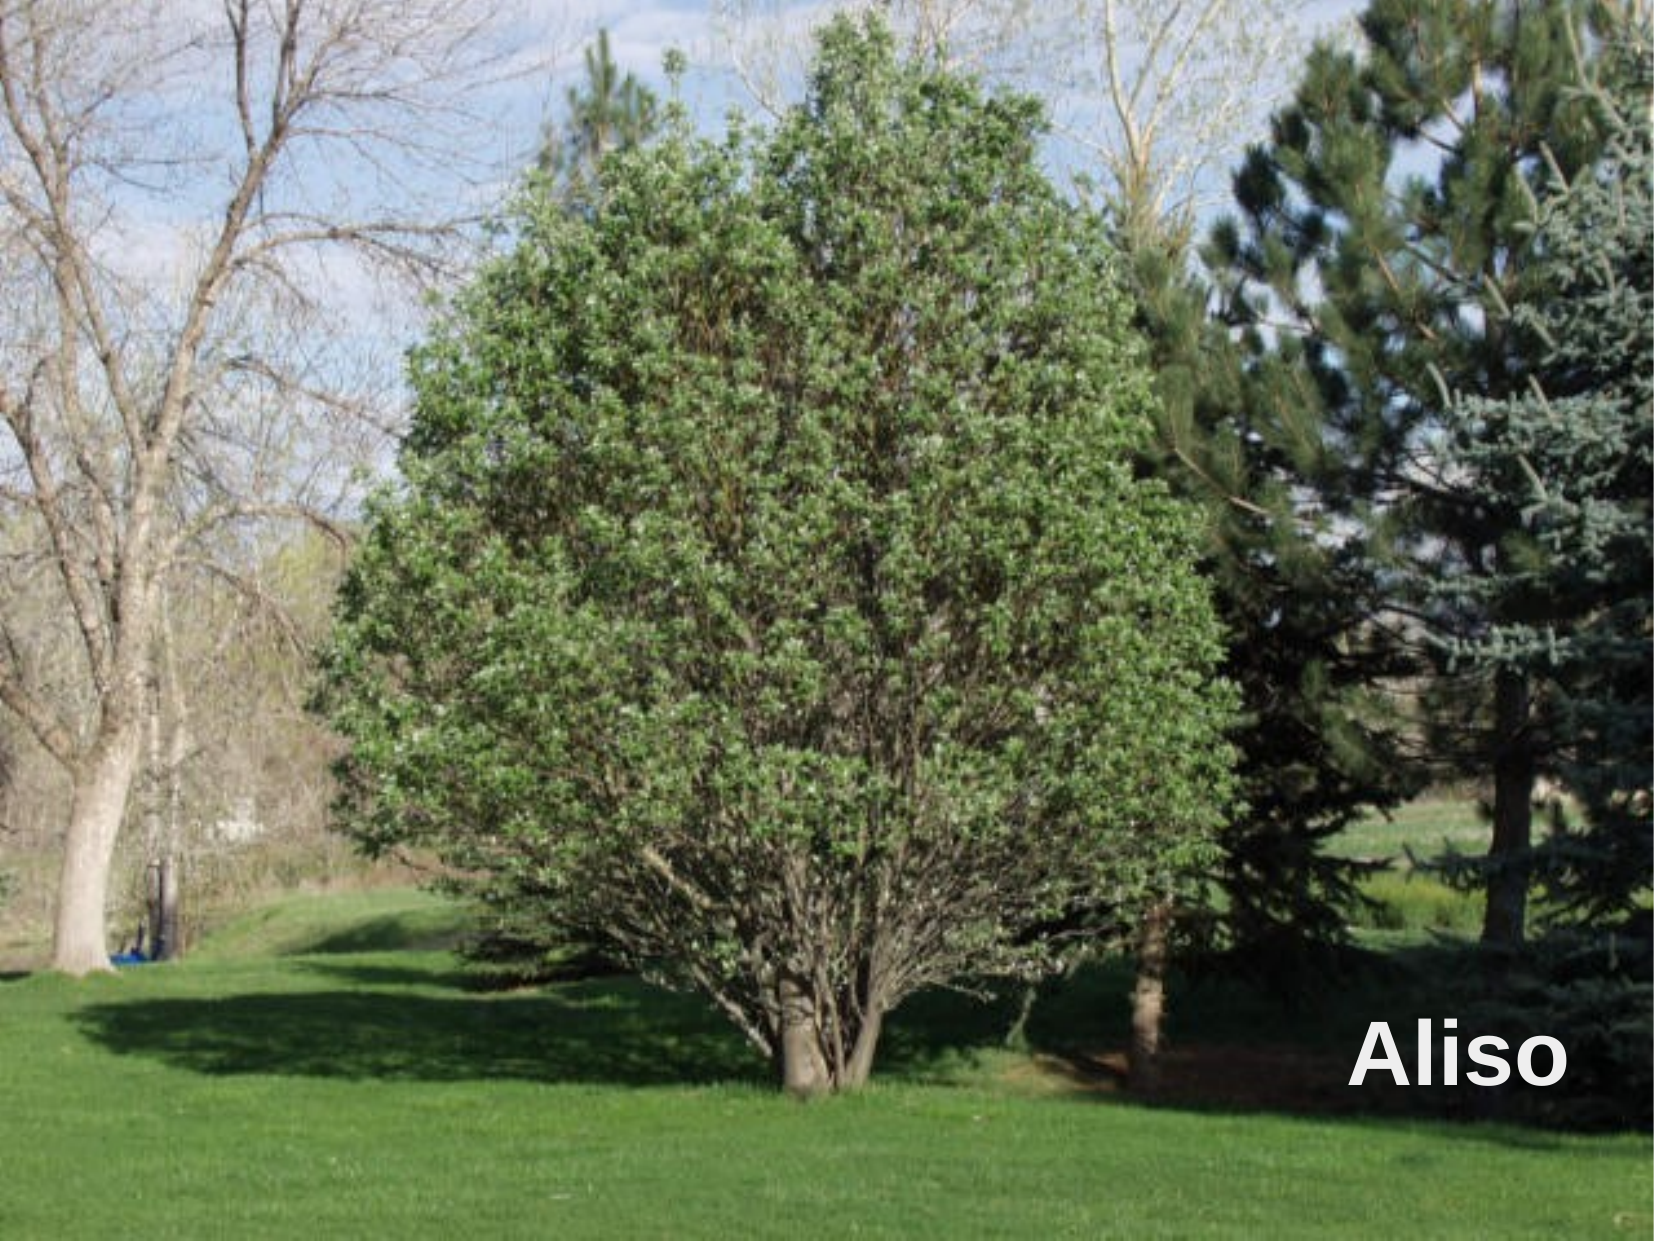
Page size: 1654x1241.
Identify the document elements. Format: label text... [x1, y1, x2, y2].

title Aliso [82, 950, 1571, 1158]
picture [0, 0, 1654, 1241]
